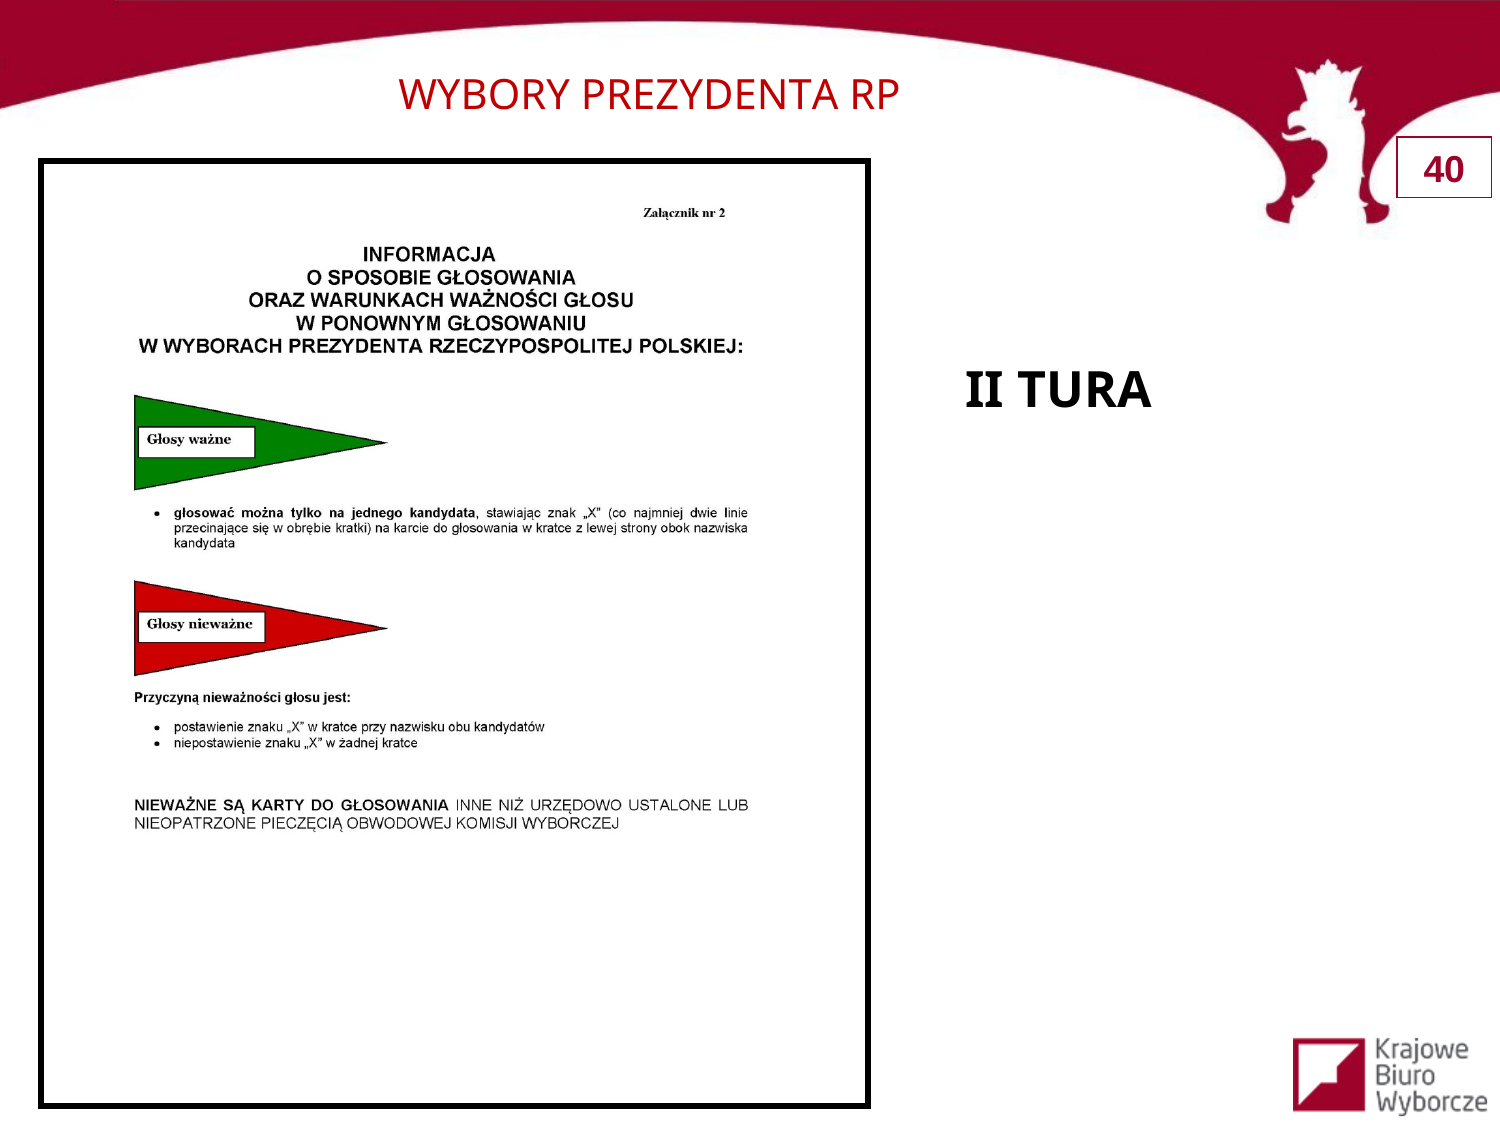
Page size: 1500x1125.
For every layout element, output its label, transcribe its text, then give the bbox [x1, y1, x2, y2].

text_box II TURA [950, 349, 1447, 426]
picture [0, 0, 1500, 262]
text_box WYBORY PREZYDENTA RP [147, 59, 1152, 126]
picture [44, 164, 865, 1098]
picture [1293, 1035, 1489, 1118]
